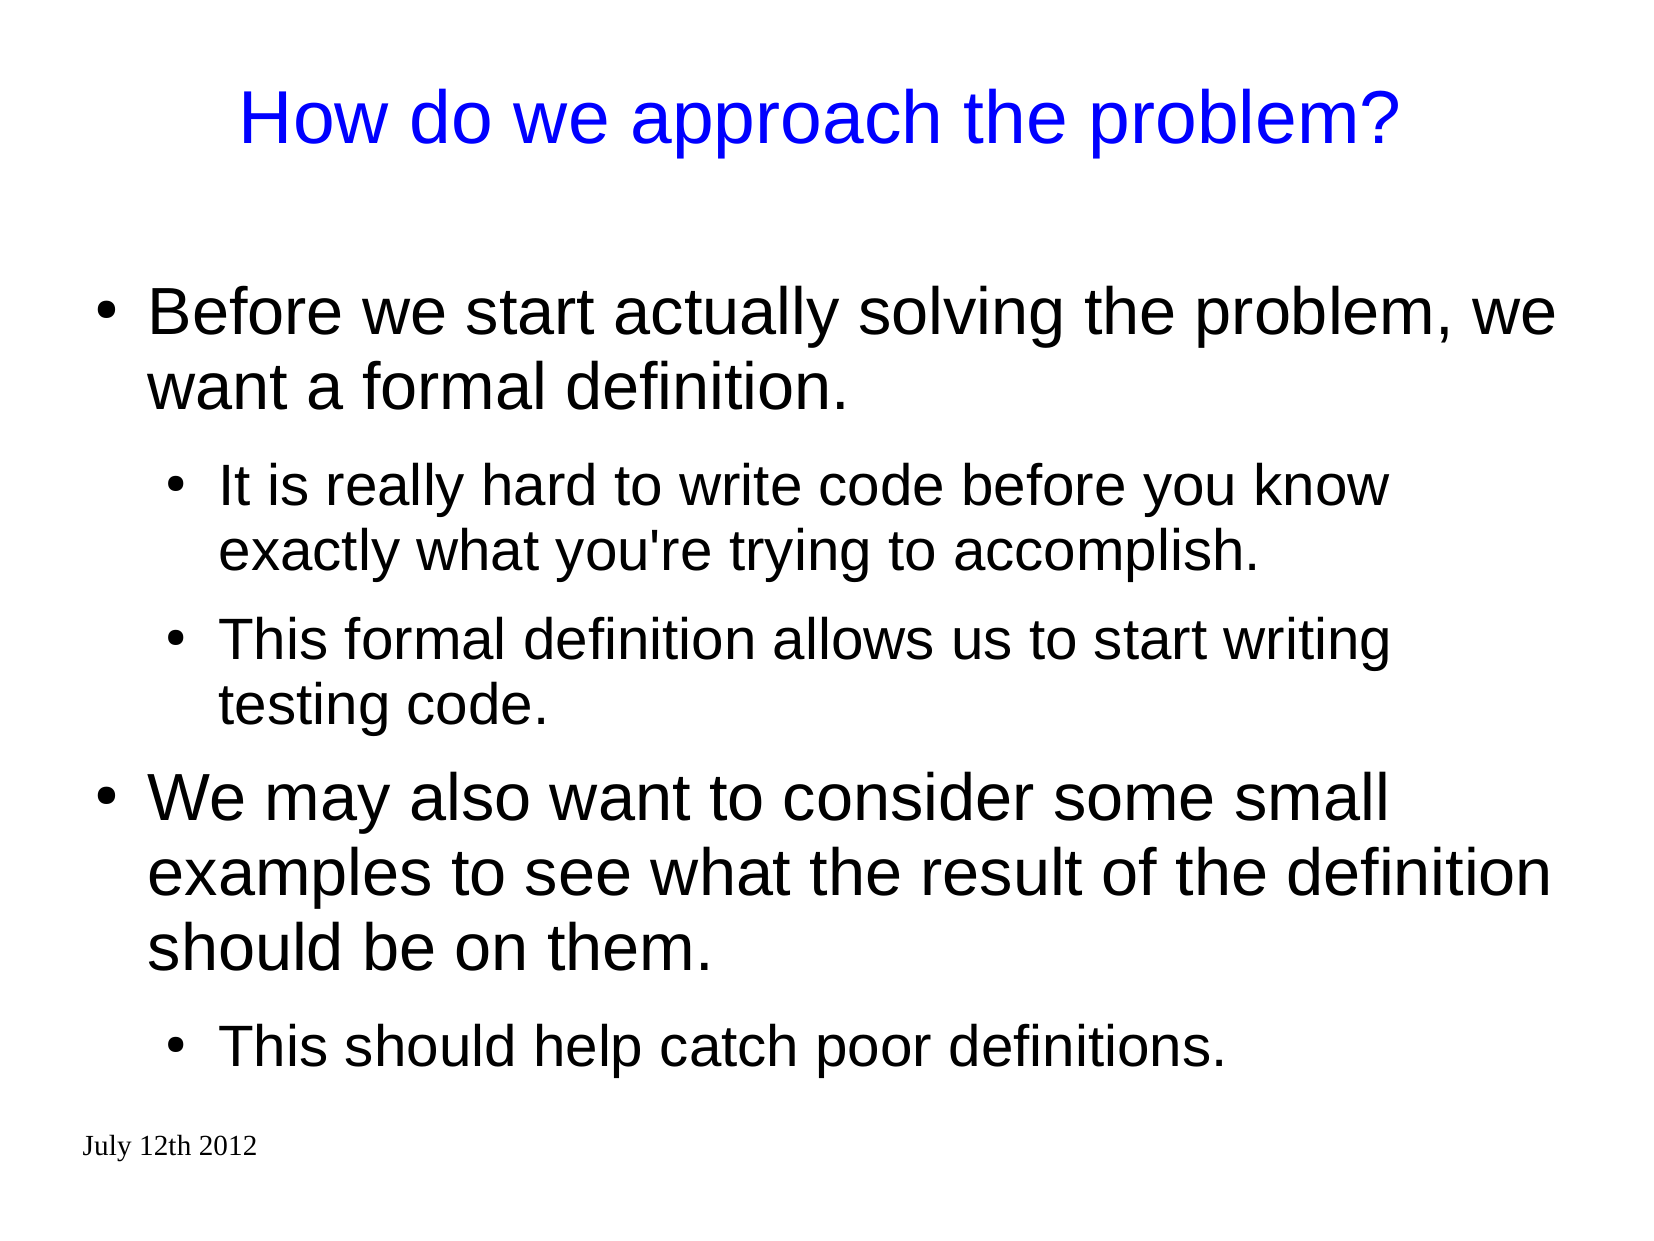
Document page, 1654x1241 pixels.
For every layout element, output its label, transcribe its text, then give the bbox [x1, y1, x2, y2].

title How do we approach the problem? [76, 58, 1565, 178]
list Before we start actually solving the problem, we want a formal definition. It is really hard to write code before you know exactly what you're trying to accomplish. This formal definition allows us to start writing testing code. We may also want to consider some small examples to see what the result of the definition should be on them. This should help catch poor definitions. [76, 274, 1565, 1093]
